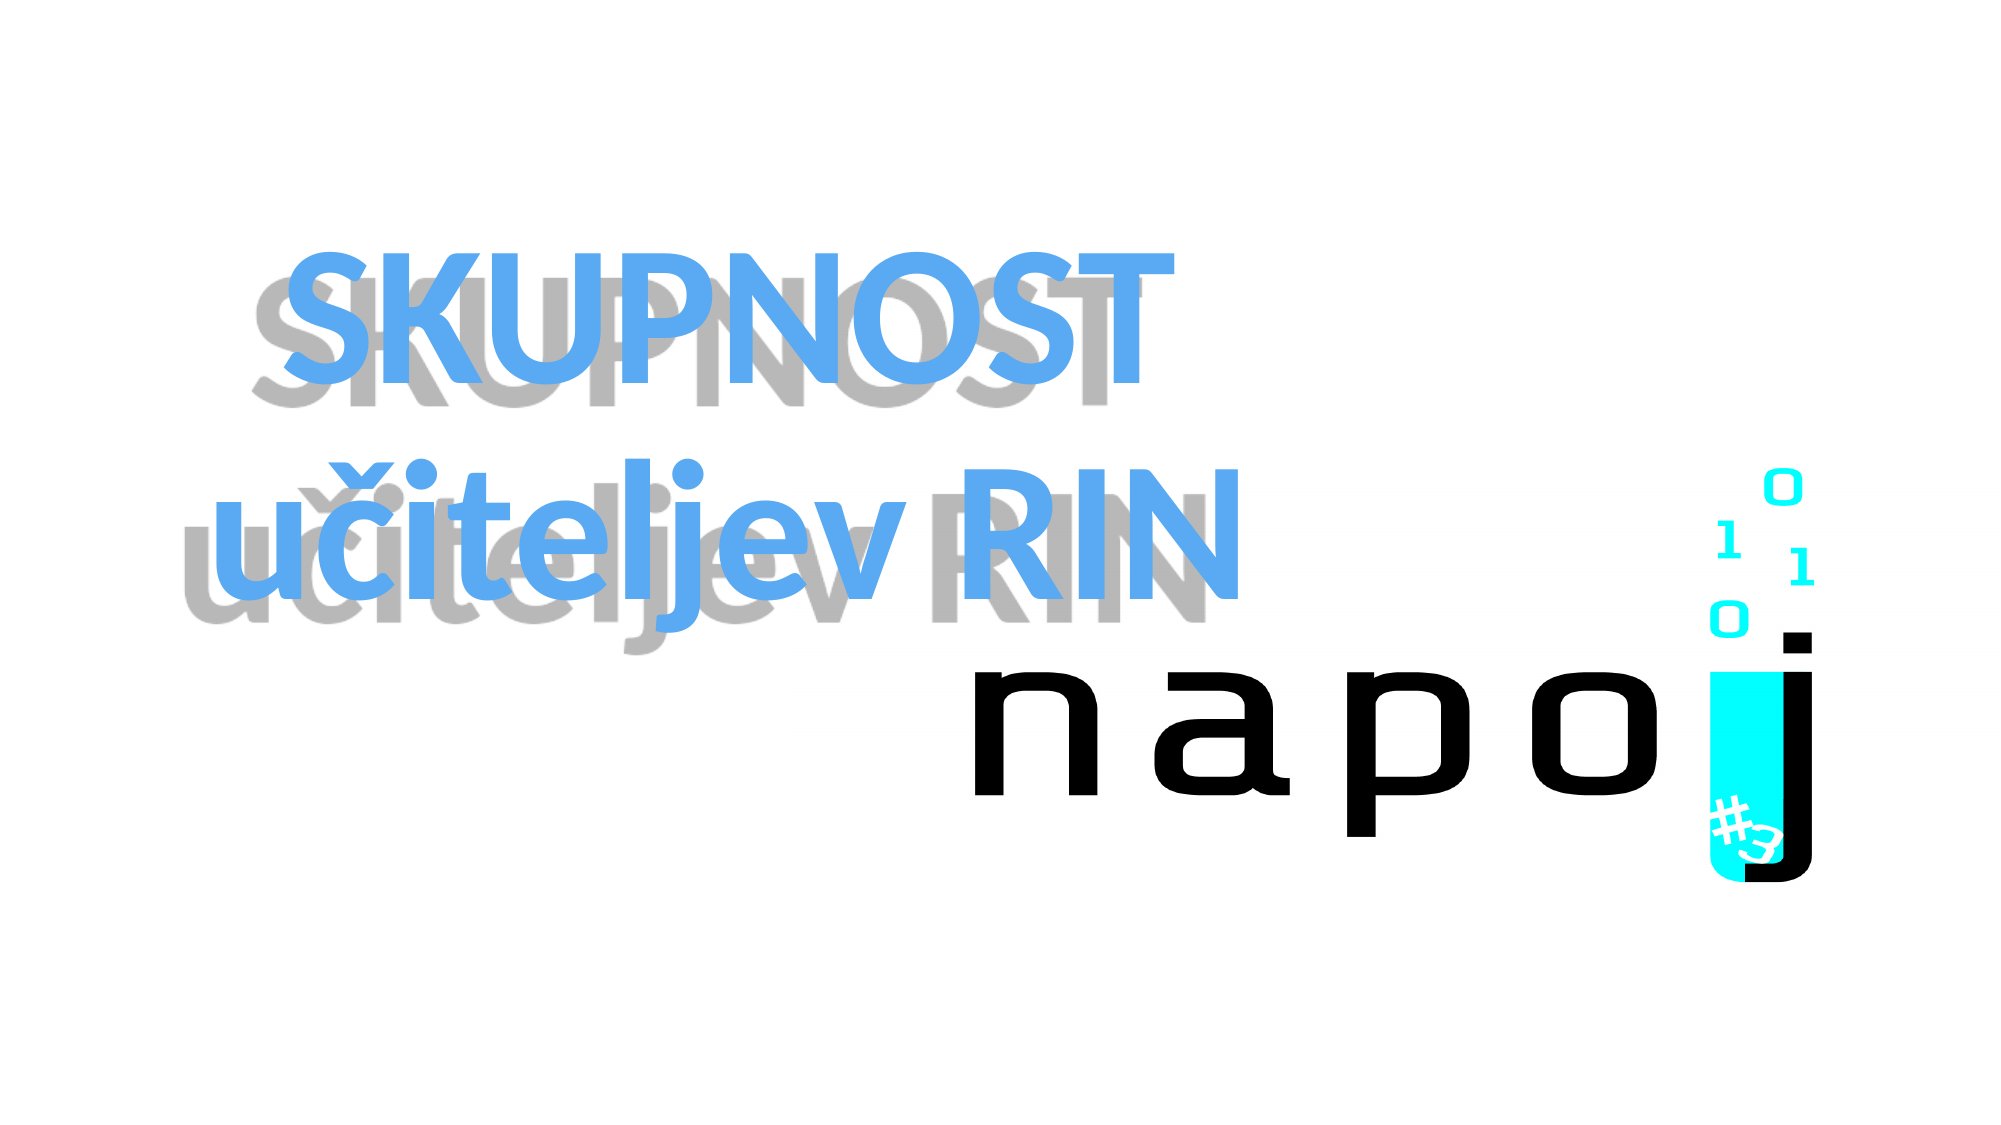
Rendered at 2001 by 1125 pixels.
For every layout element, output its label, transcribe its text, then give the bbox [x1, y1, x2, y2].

title SKUPNOST učiteljev RIN [0, 203, 1479, 595]
picture [789, 296, 2001, 1125]
